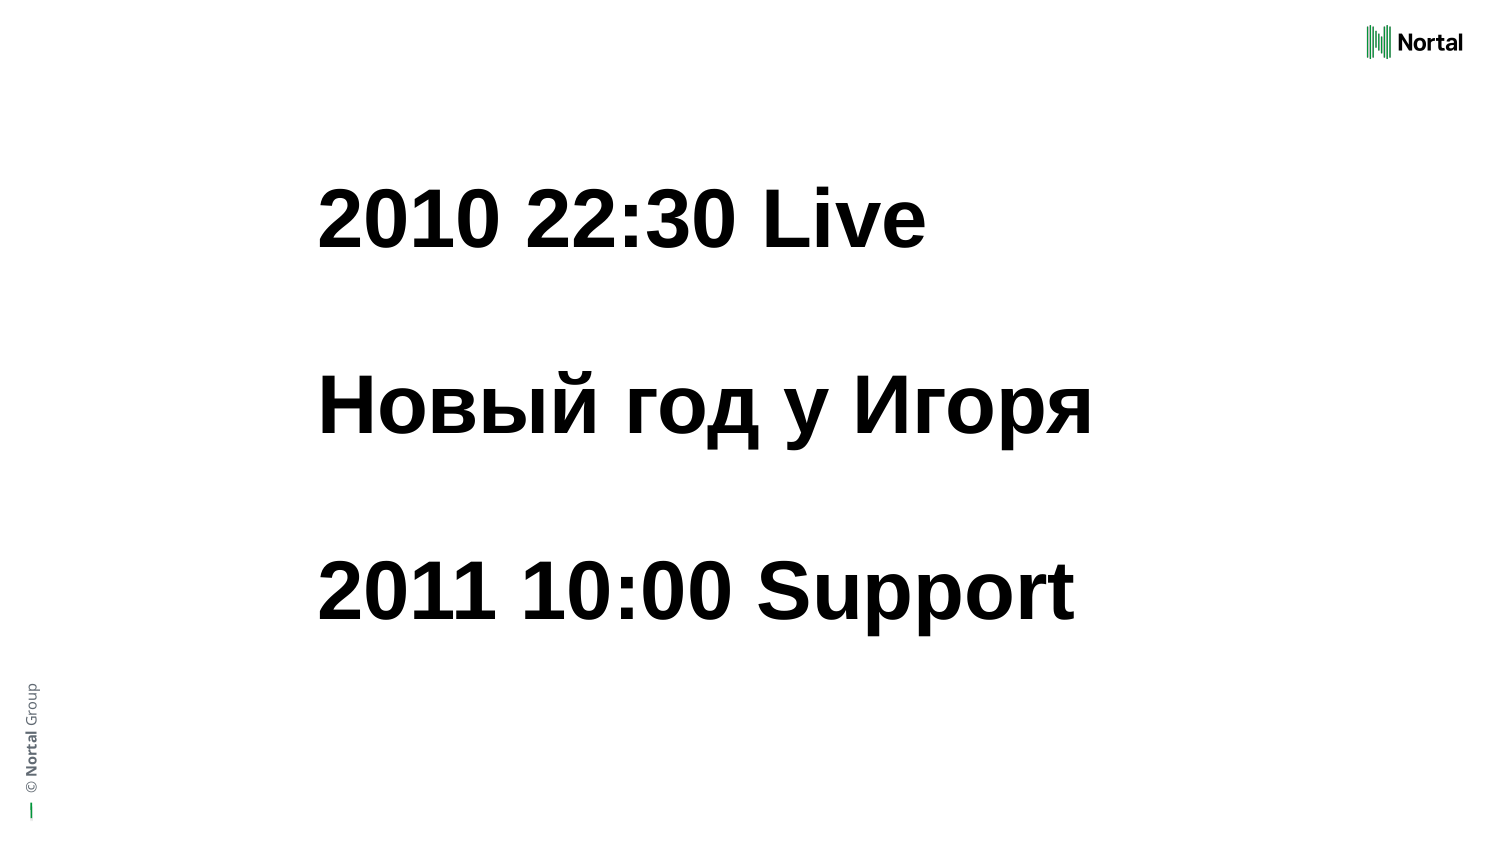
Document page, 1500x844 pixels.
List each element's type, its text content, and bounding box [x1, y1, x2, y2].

text_box 2010 22:30 Live Новый год у Игоря 2011 10:00 Support [302, 165, 1111, 646]
